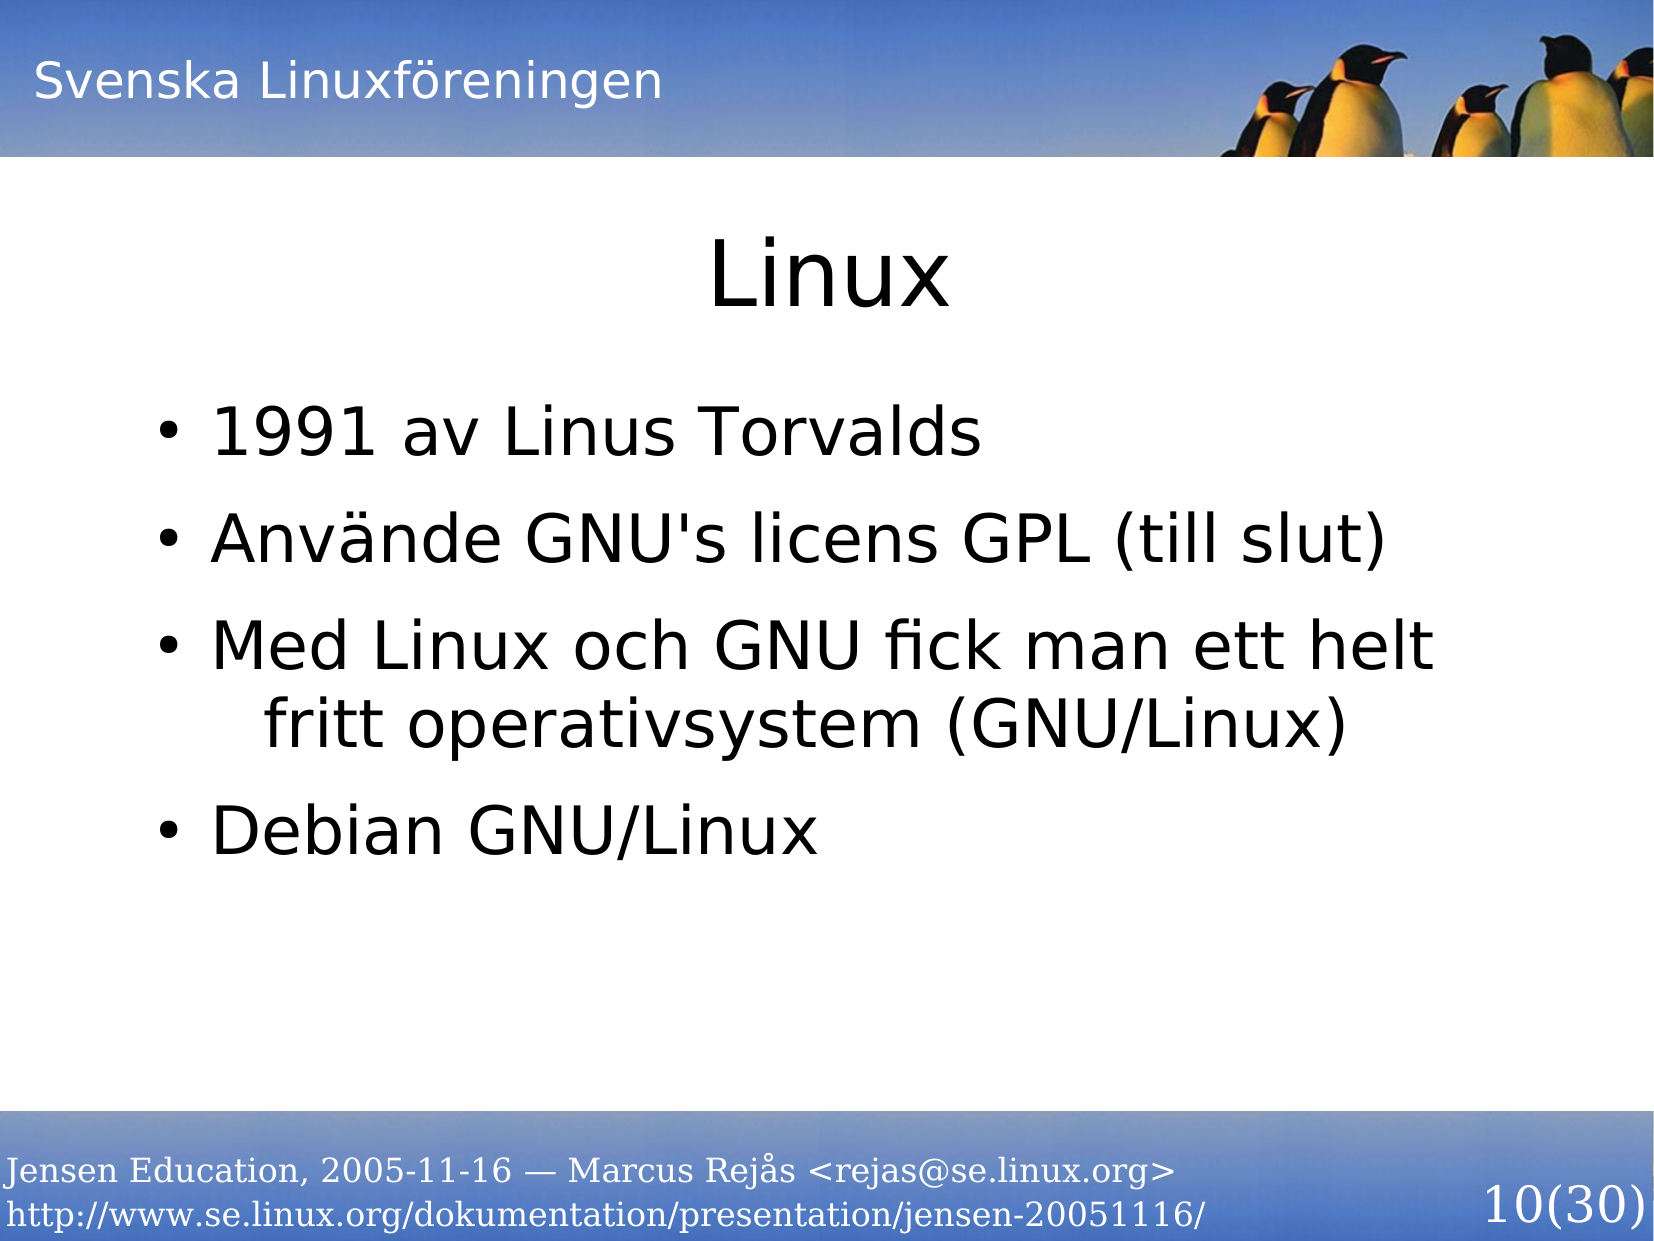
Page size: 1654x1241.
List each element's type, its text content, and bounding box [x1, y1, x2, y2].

picture [0, 1111, 1654, 1241]
list 1991 av Linus Torvalds Använde GNU's licens GPL (till slut) Med Linux och GNU fick man ett helt fritt operativsystem (GNU/Linux) Debian GNU/Linux [121, 392, 1534, 1092]
picture [0, 0, 1654, 157]
title Linux [123, 160, 1537, 389]
